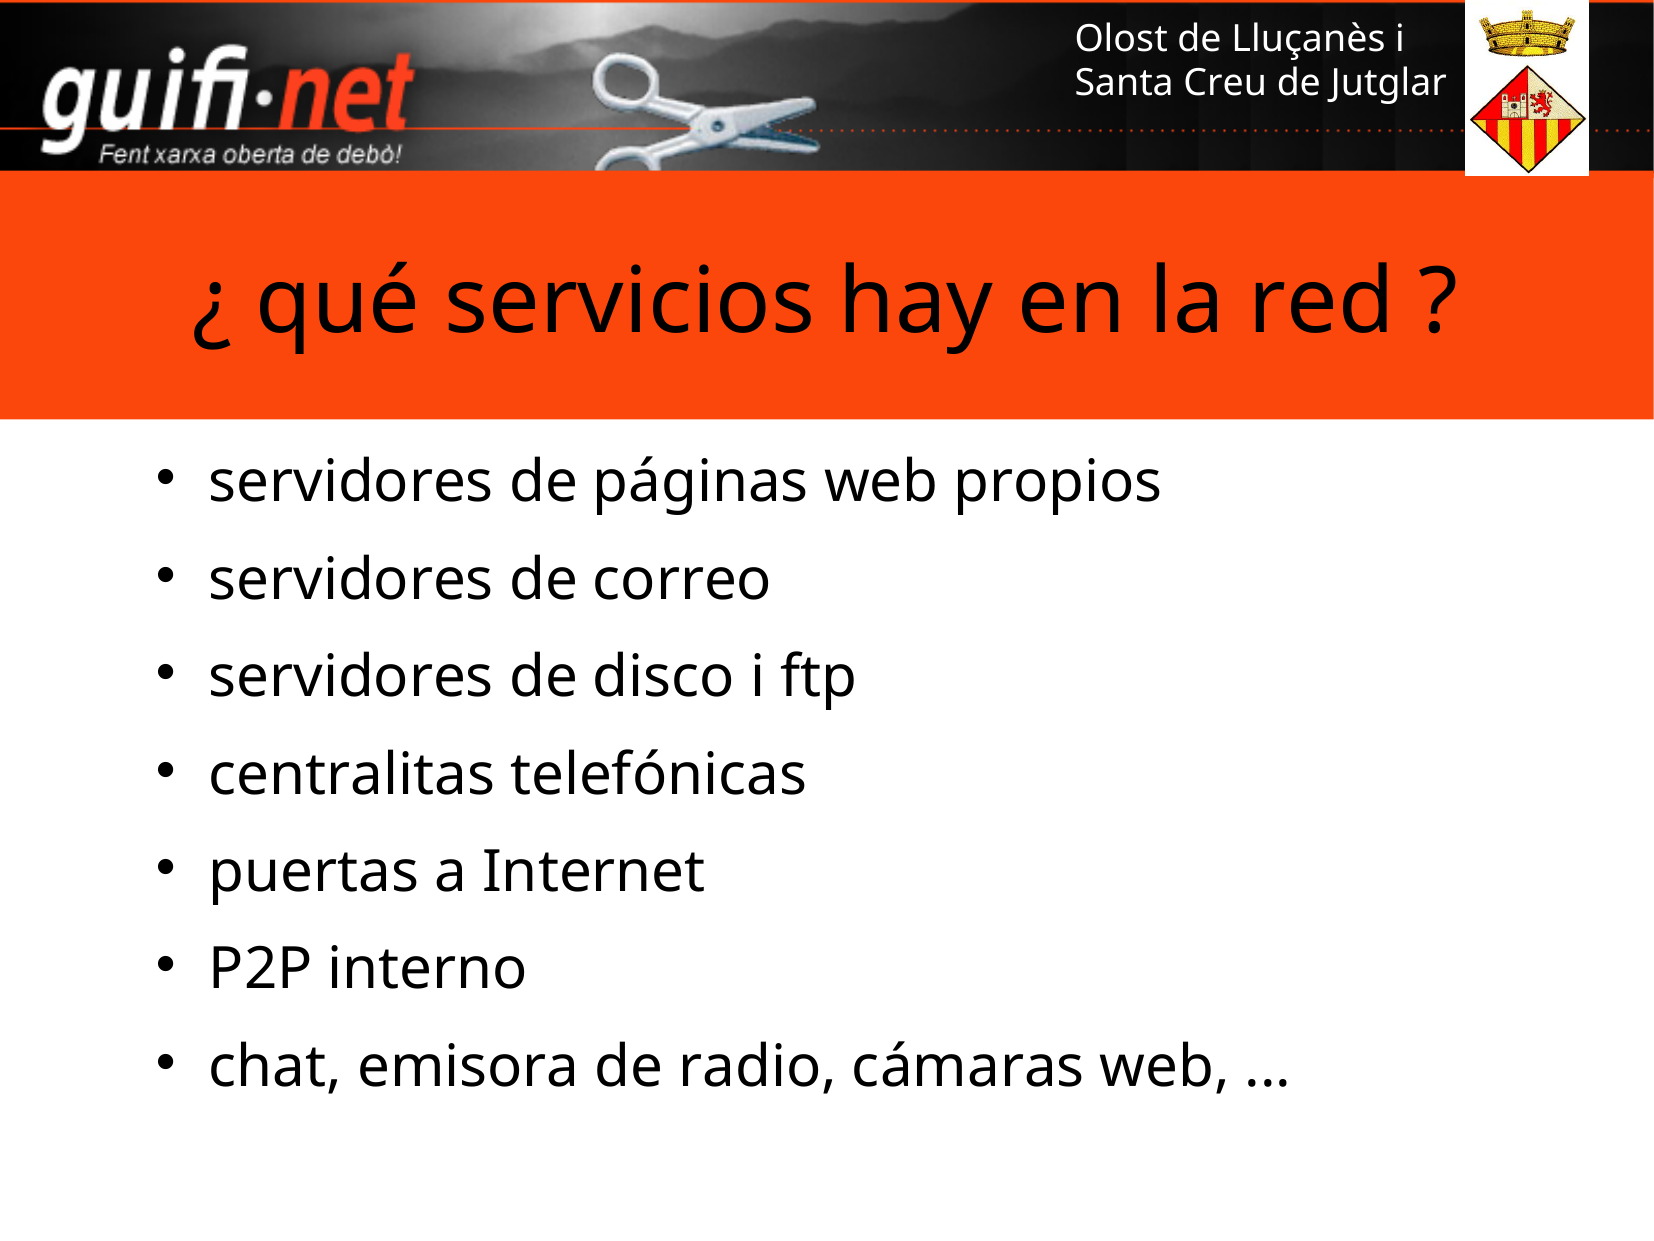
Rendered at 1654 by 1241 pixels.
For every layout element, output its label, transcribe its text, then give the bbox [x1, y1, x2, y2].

list servidores de páginas web propios servidores de correo servidores de disco i ftp centralitas telefónicas puertas a Internet P2P interno chat, emisora de radio, cámaras web, ... [138, 445, 1551, 1172]
picture [0, 0, 1654, 176]
title ¿ qué servicios hay en la red ? [119, 191, 1532, 407]
